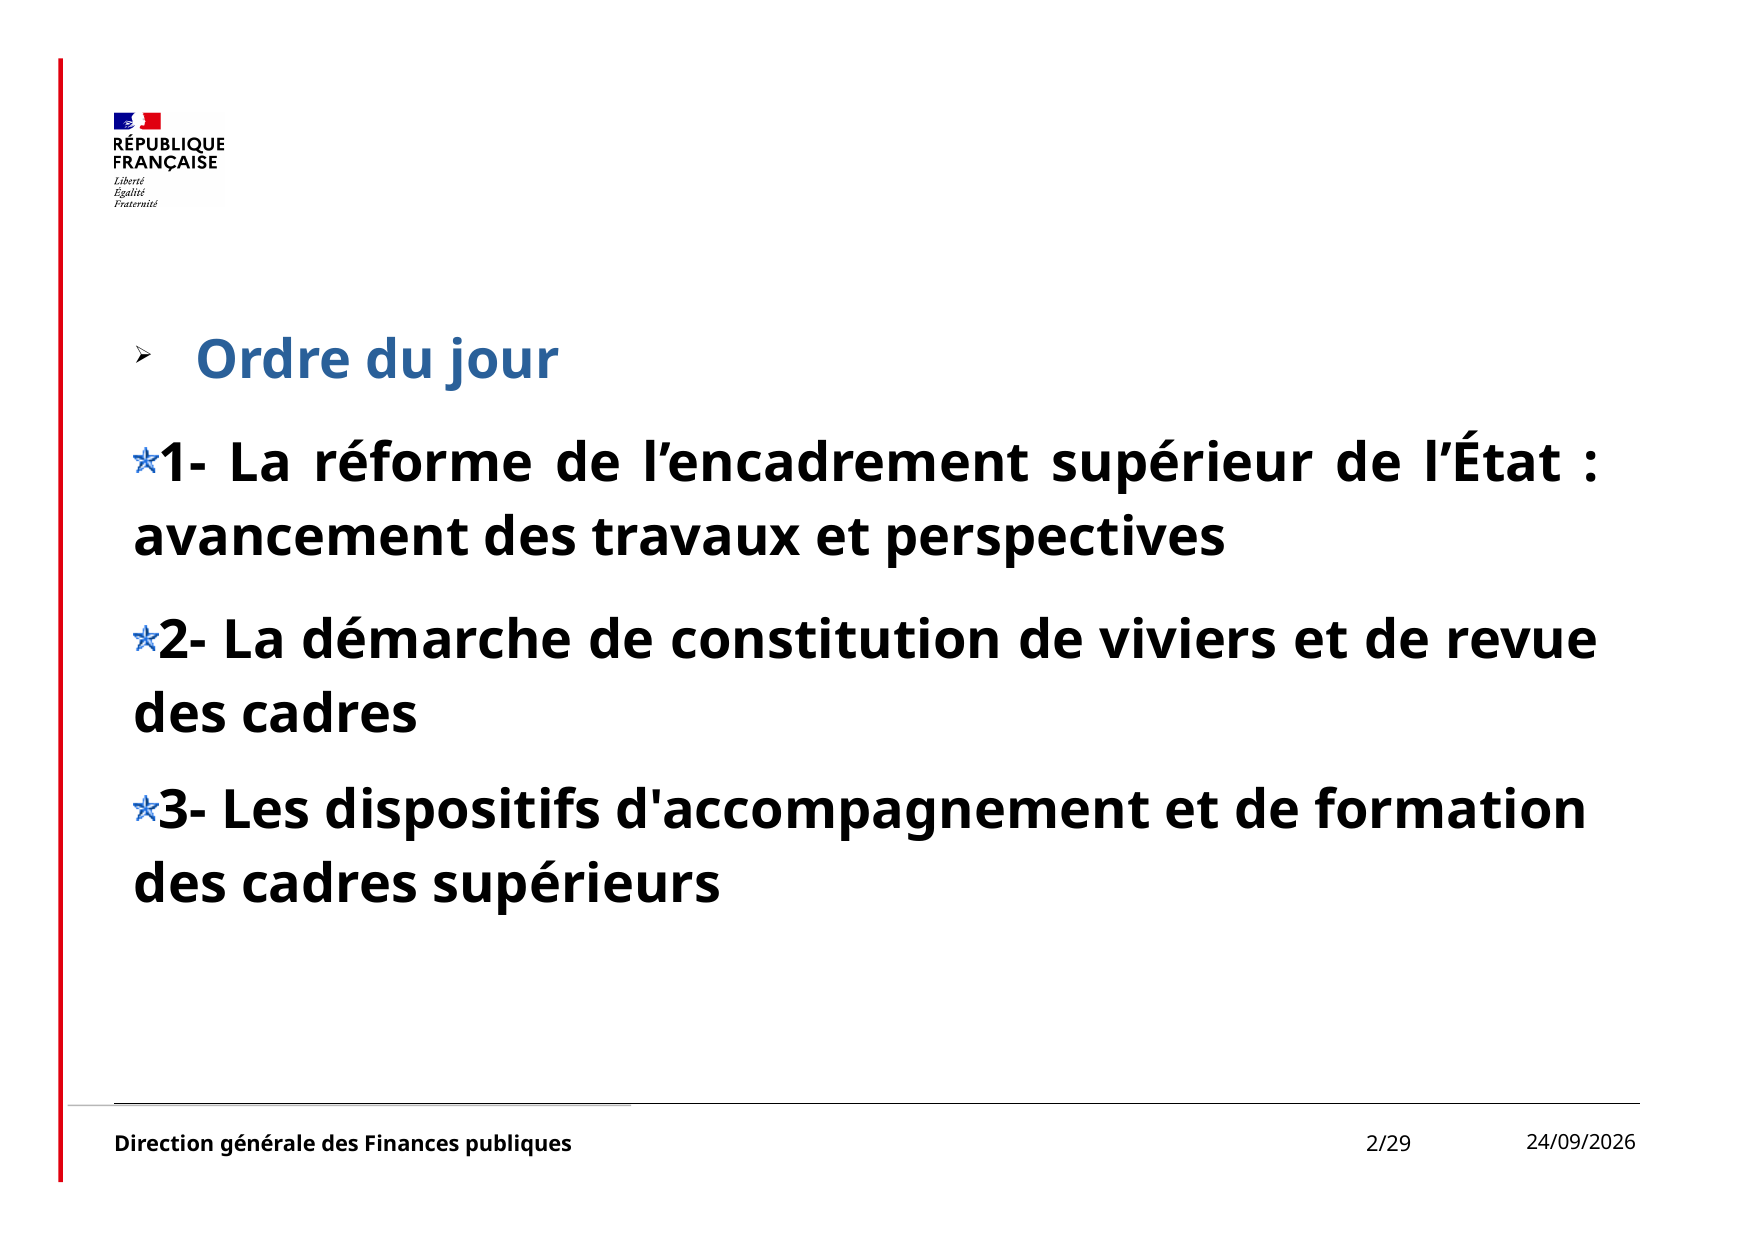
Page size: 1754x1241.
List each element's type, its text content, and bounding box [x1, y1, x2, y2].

picture [114, 112, 225, 207]
text_box [58, 58, 63, 1183]
list Ordre du jour 1- La réforme de l’encadrement supérieur de l’État : avancement des travaux et perspectives 2- La démarche de constitution de viviers et de revue des cadres 3- Les dispositifs d'accompagnement et de formation des cadres supérieurs [133, 224, 1654, 1139]
